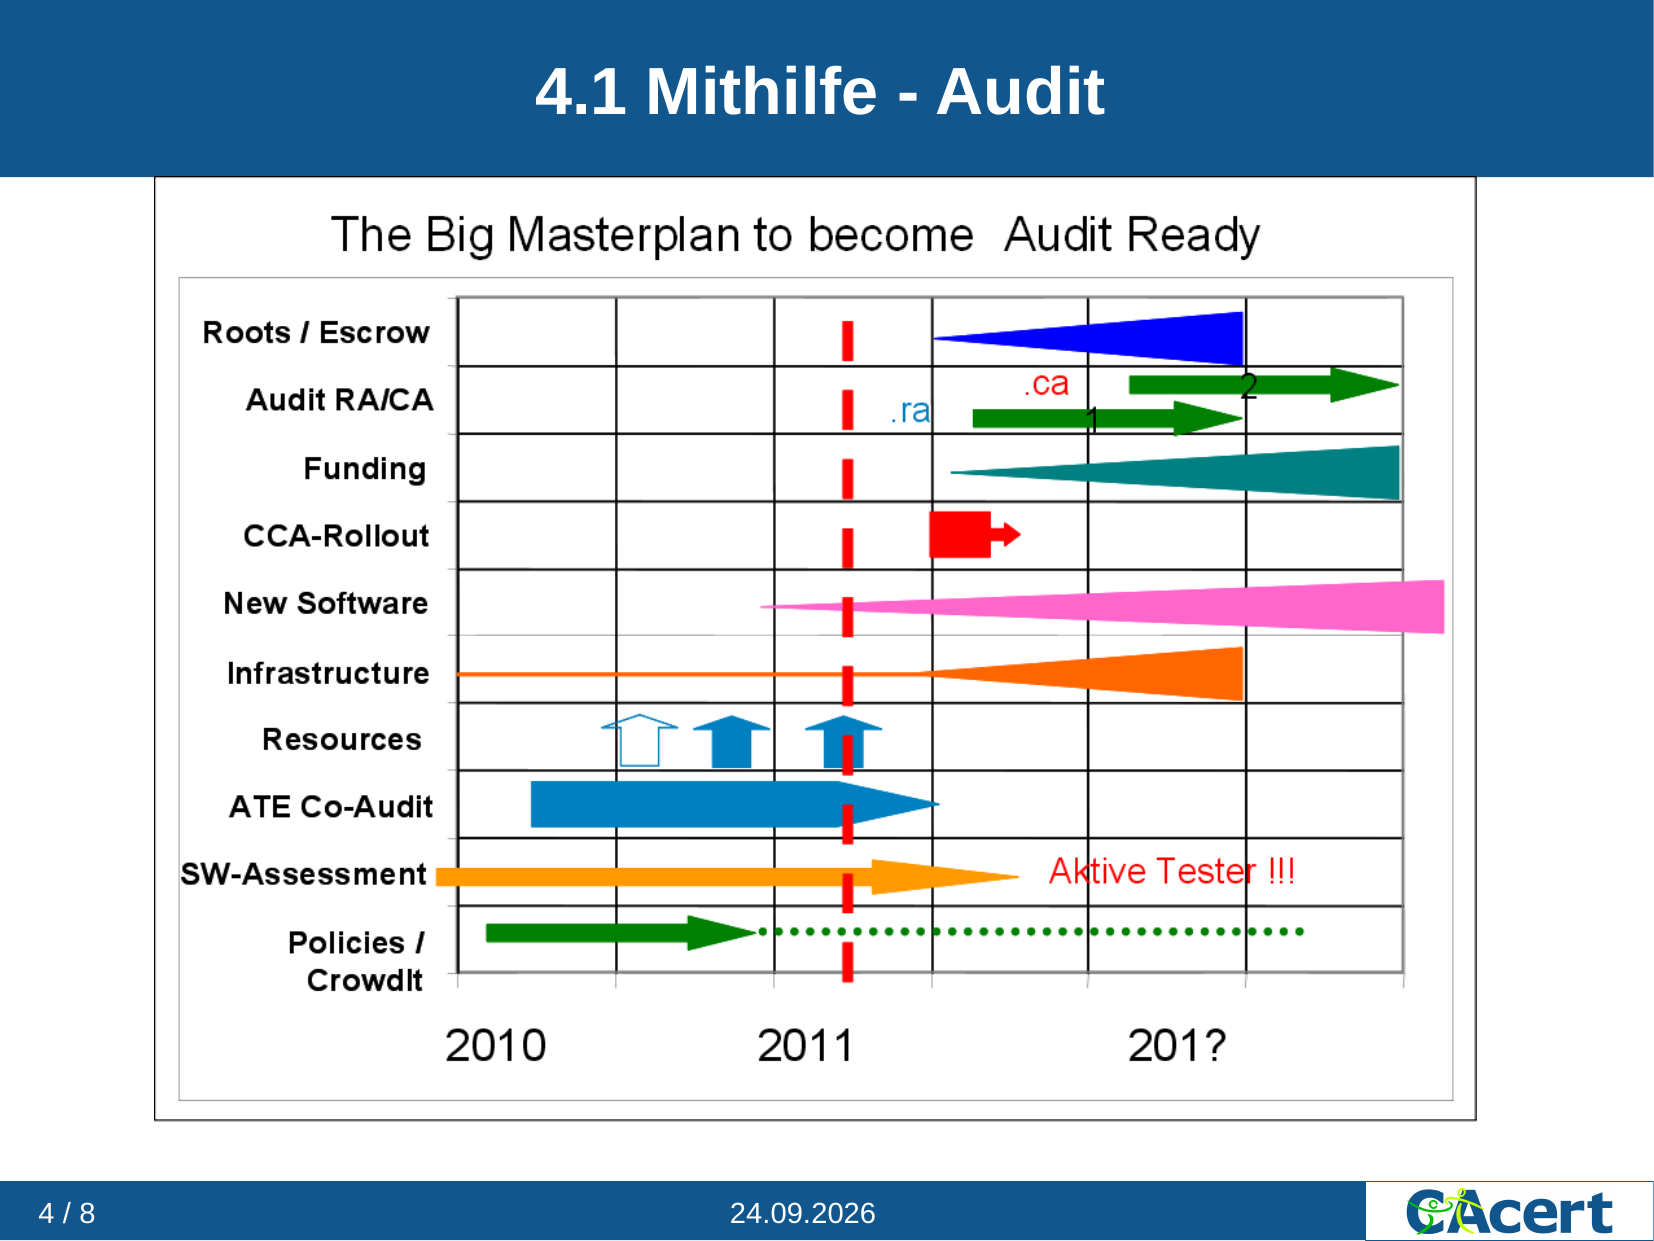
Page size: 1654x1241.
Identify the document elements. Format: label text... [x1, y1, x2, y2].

picture [1406, 1187, 1613, 1235]
picture [154, 176, 1477, 1123]
title 4.1 Mithilfe - Audit [76, 17, 1565, 166]
